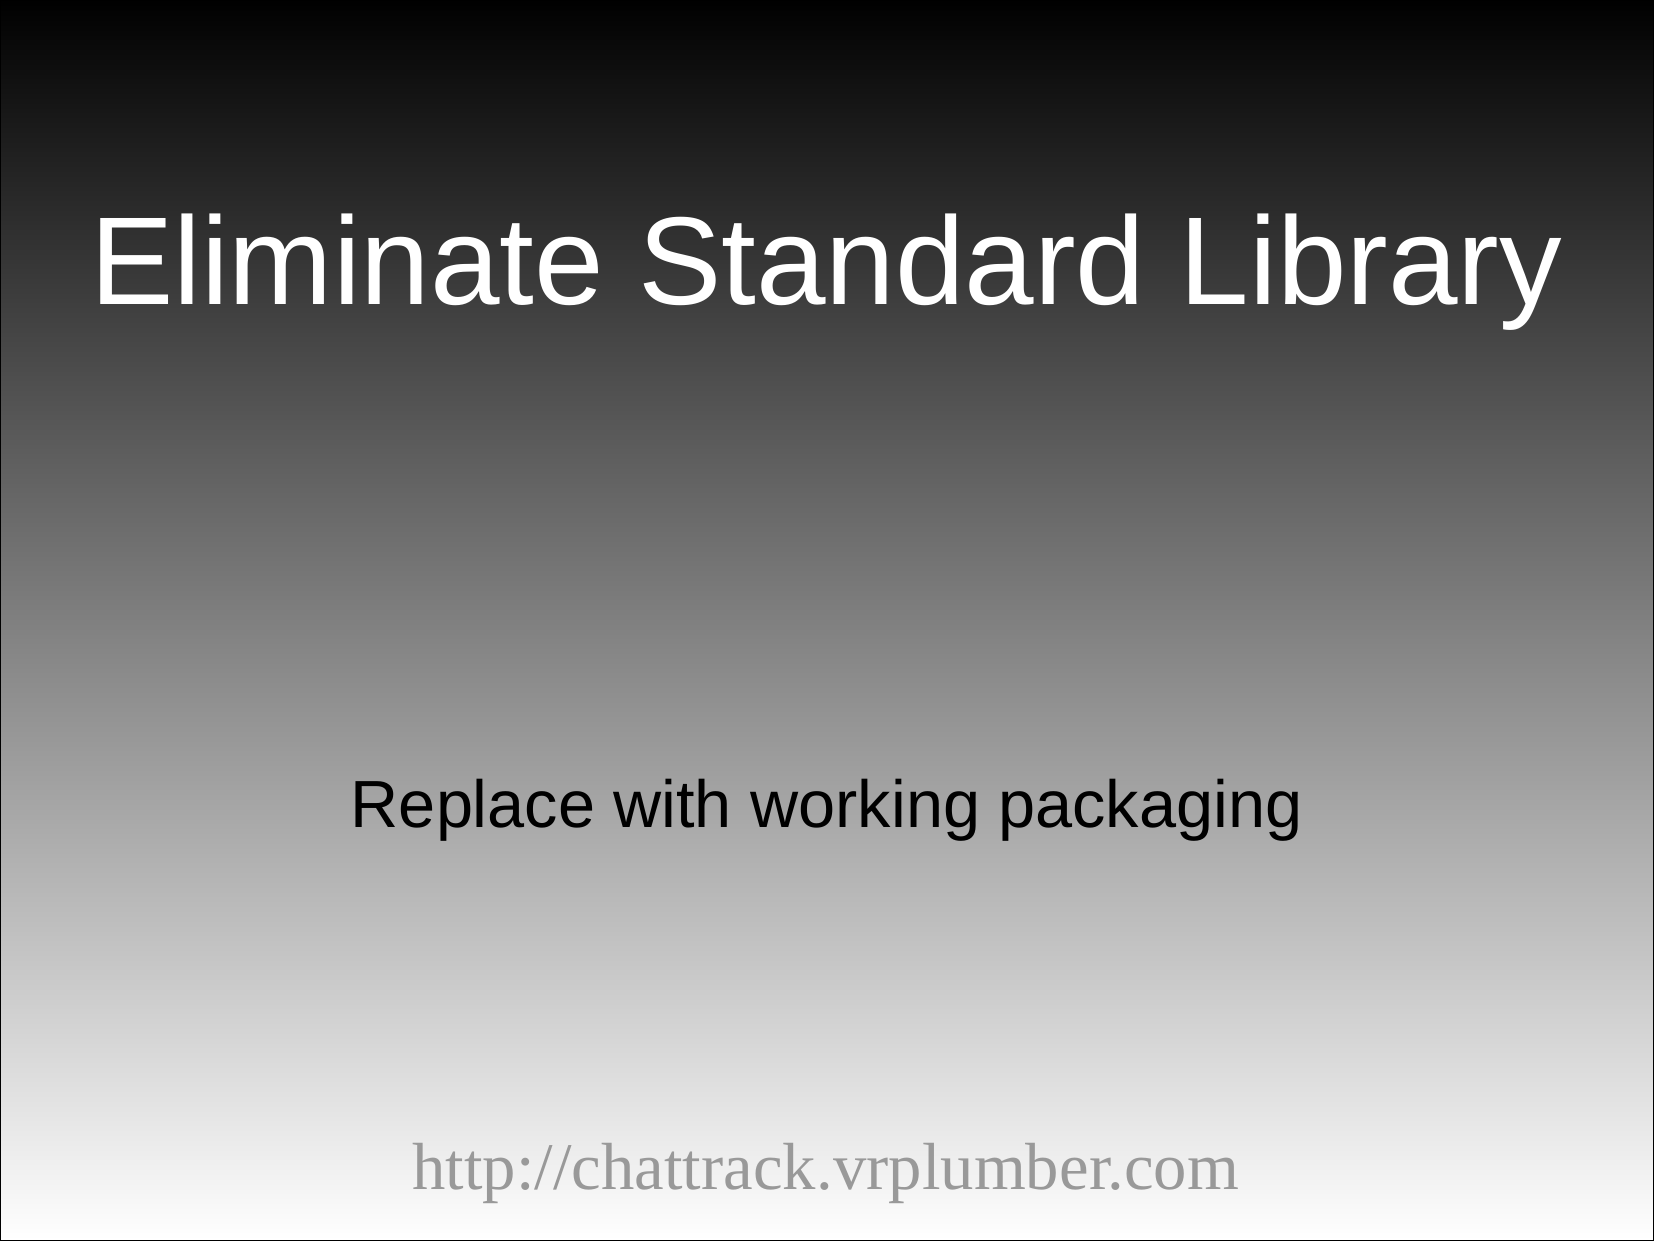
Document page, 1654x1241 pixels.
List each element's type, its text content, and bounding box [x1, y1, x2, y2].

subtitle Replace with working packaging [29, 403, 1625, 1207]
title Eliminate Standard Library [0, 56, 1654, 466]
